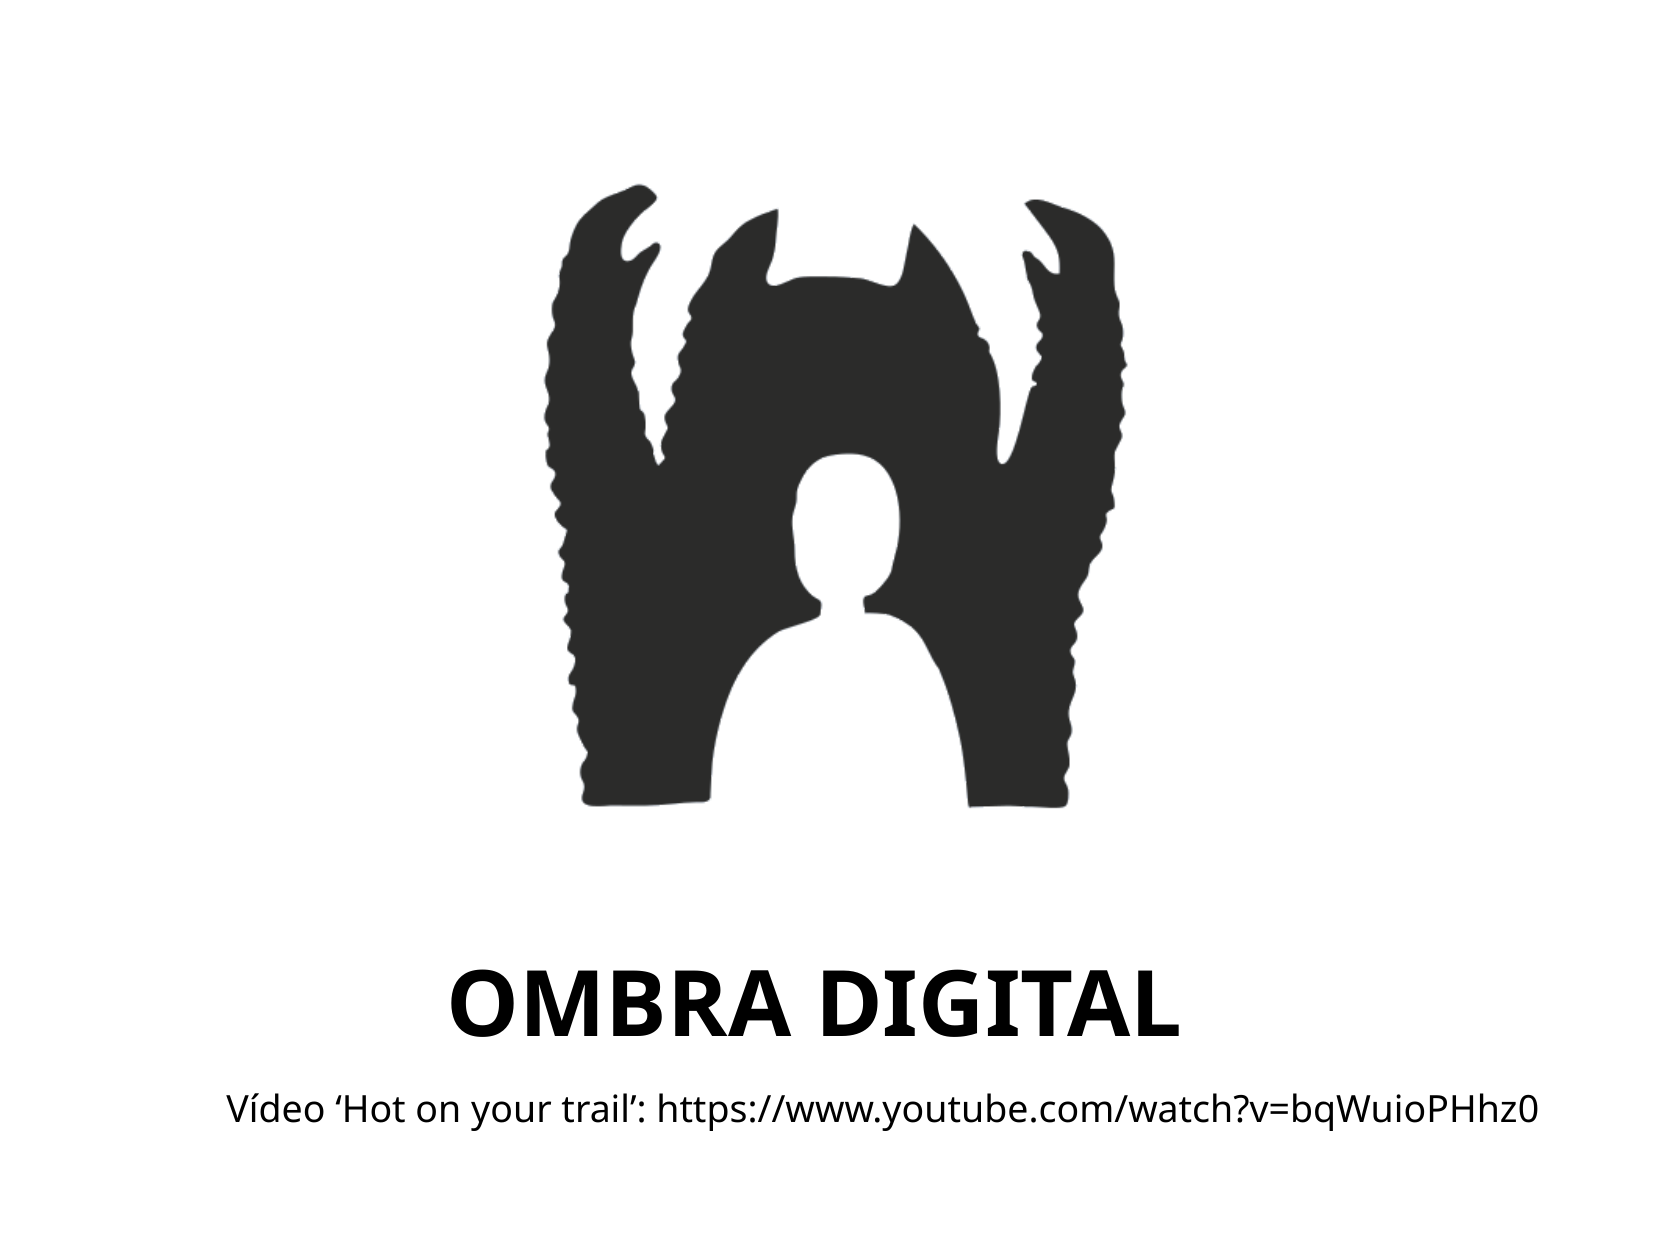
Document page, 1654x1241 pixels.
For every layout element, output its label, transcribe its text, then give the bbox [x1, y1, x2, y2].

text_box Vídeo ‘Hot on your trail’: https://www.youtube.com/watch?v=bqWuioPHhz0 [211, 1074, 1489, 1141]
picture [480, 153, 1173, 852]
title OMBRA DIGITAL [70, 897, 1560, 1105]
